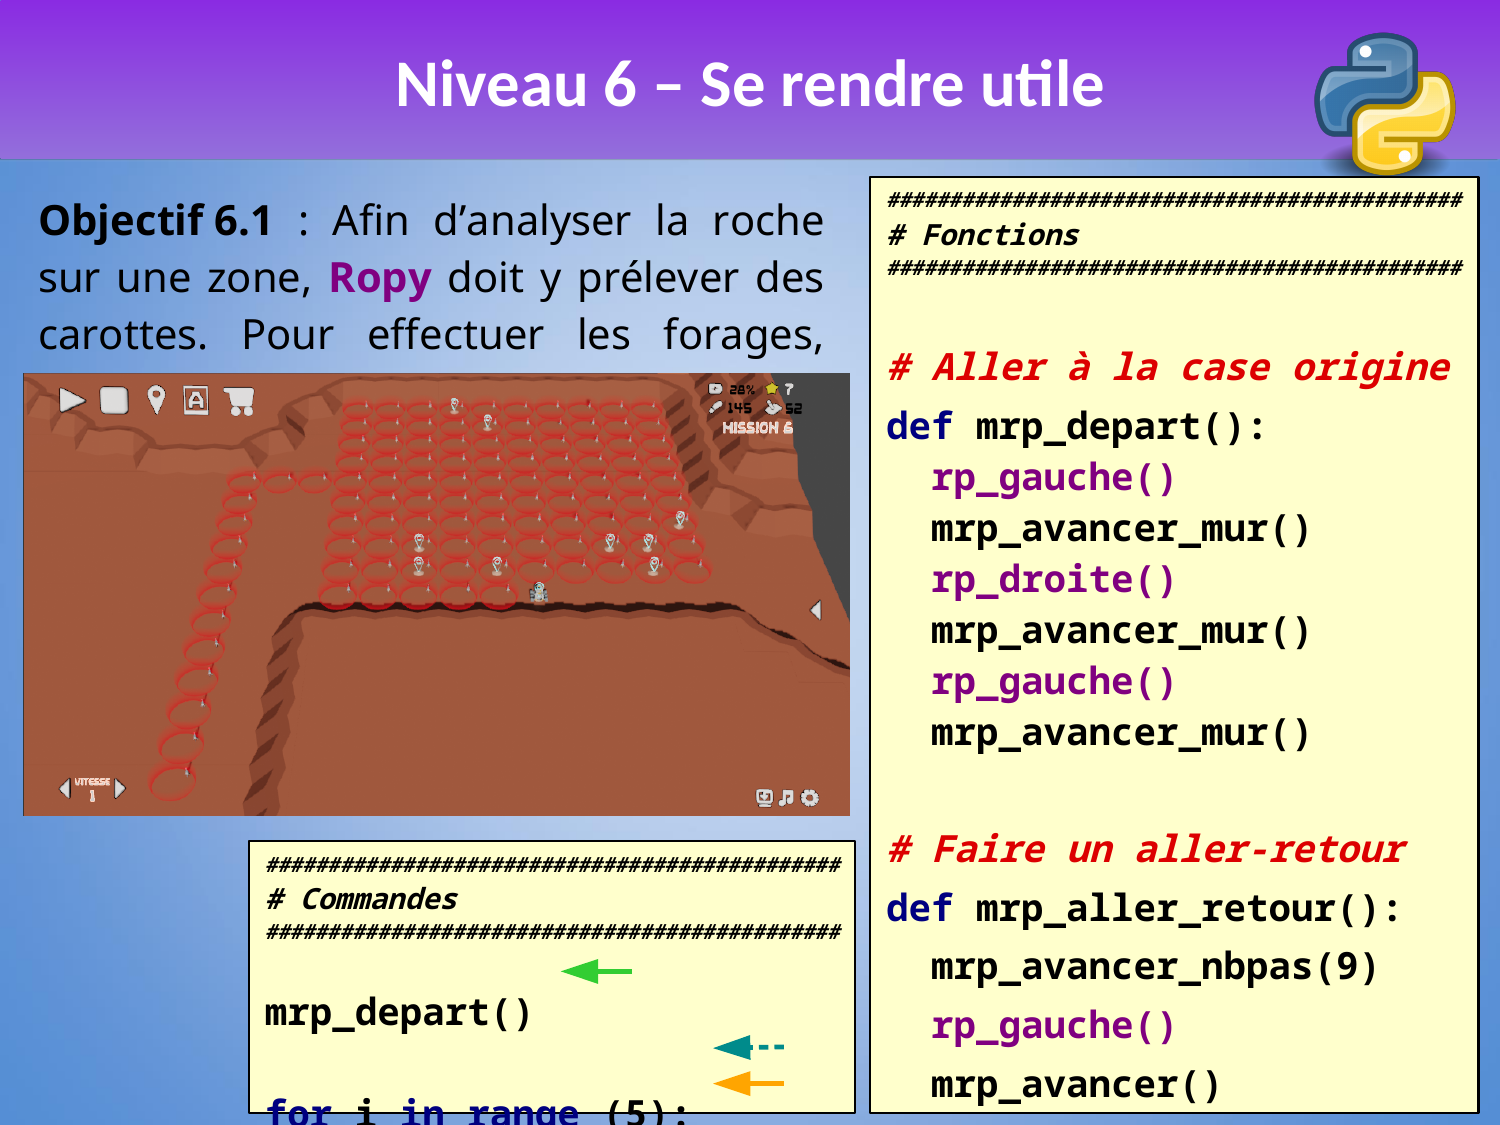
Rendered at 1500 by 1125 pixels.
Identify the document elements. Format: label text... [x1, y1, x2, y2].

picture [443, 1114, 474, 1125]
picture [564, 1114, 610, 1125]
picture [533, 1114, 538, 1125]
text_box Niveau 6 – Se rendre utile [0, 0, 1500, 159]
picture [496, 1118, 504, 1123]
picture [430, 1114, 437, 1125]
picture [541, 1114, 549, 1123]
picture [414, 1114, 424, 1125]
picture [509, 1114, 514, 1125]
picture [554, 1114, 562, 1125]
picture [369, 1114, 408, 1125]
picture [479, 1114, 498, 1125]
picture [641, 1114, 658, 1125]
picture [321, 1114, 363, 1125]
picture [277, 1114, 291, 1125]
text_box Objectif 6.1 : Afin d’analyser la roche sur une zone, Ropy doit y prélever des carottes. Pour effectuer les forages, Ropy doit passer sur toutes les cases. [23, 183, 840, 373]
picture [294, 1114, 302, 1123]
picture [305, 1114, 316, 1125]
picture [520, 1114, 527, 1125]
picture [0, 29, 1500, 1125]
text_box ############################################## # Commandes ############################################## mrp_depart() for i in range (5): mrp_aller_retour() [249, 841, 856, 1114]
text_box ############################################## # Fonctions ############################################## # Aller à la case origine def mrp_depart(): rp_gauche() mrp_avancer_mur() rp_droite() mrp_avancer_mur() rp_gauche() mrp_avancer_mur() # Faire un aller-retour def mrp_aller_retour(): mrp_avancer_nbpas(9) rp_gauche() mrp_avancer() rp_gauche() mrp_avancer_nbpas(9) rp_droite() mrp_avancer() rp_droite() [870, 177, 1479, 1114]
picture [614, 1114, 638, 1125]
